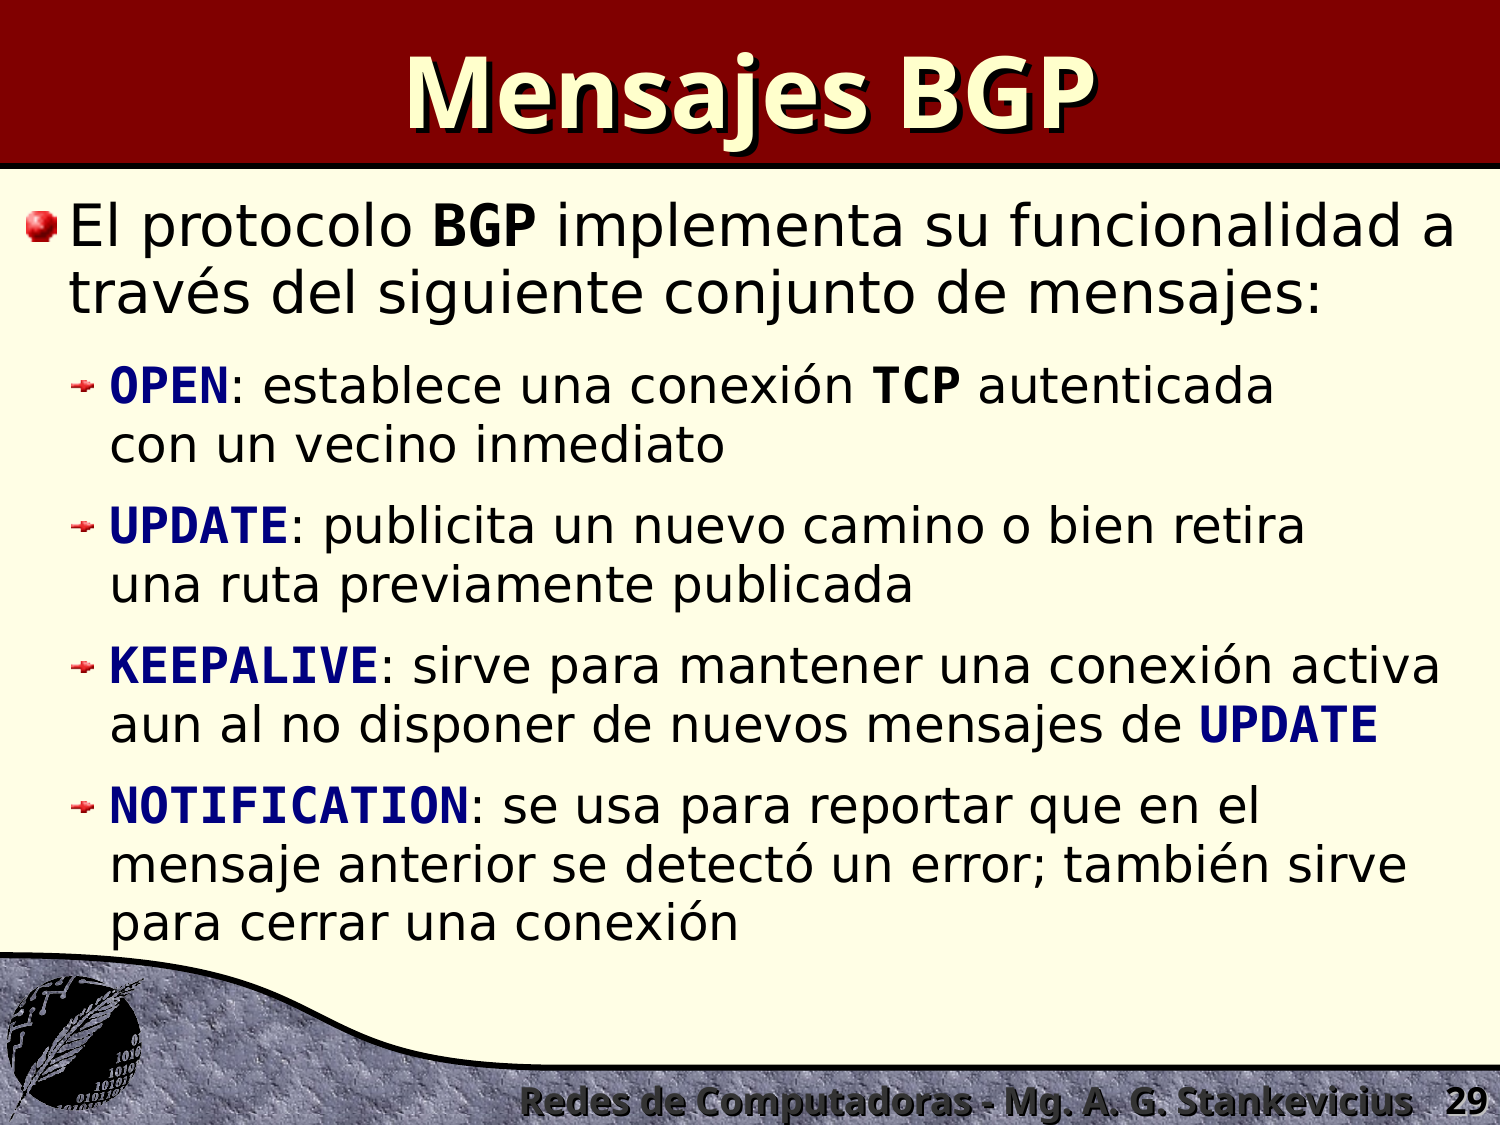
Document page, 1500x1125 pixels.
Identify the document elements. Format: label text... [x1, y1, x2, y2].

list El protocolo BGP implementa su funcionalidad a través del siguiente conjunto de mensajes: OPEN: establece una conexión TCP autenticada con un vecino inmediato UPDATE: publicita un nuevo camino o bien retira una ruta previamente publicada KEEPALIVE: sirve para mantener una conexión activa aun al no disponer de nuevos mensajes de UPDATE NOTIFICATION: se usa para reportar que en el mensaje anterior se detectó un error; también sirve para cerrar una conexión [11, 192, 1486, 953]
picture [790, 1100, 795, 1110]
title Mensajes BGP [15, 5, 1485, 160]
picture [0, 959, 1500, 1125]
picture [1047, 1100, 1054, 1110]
